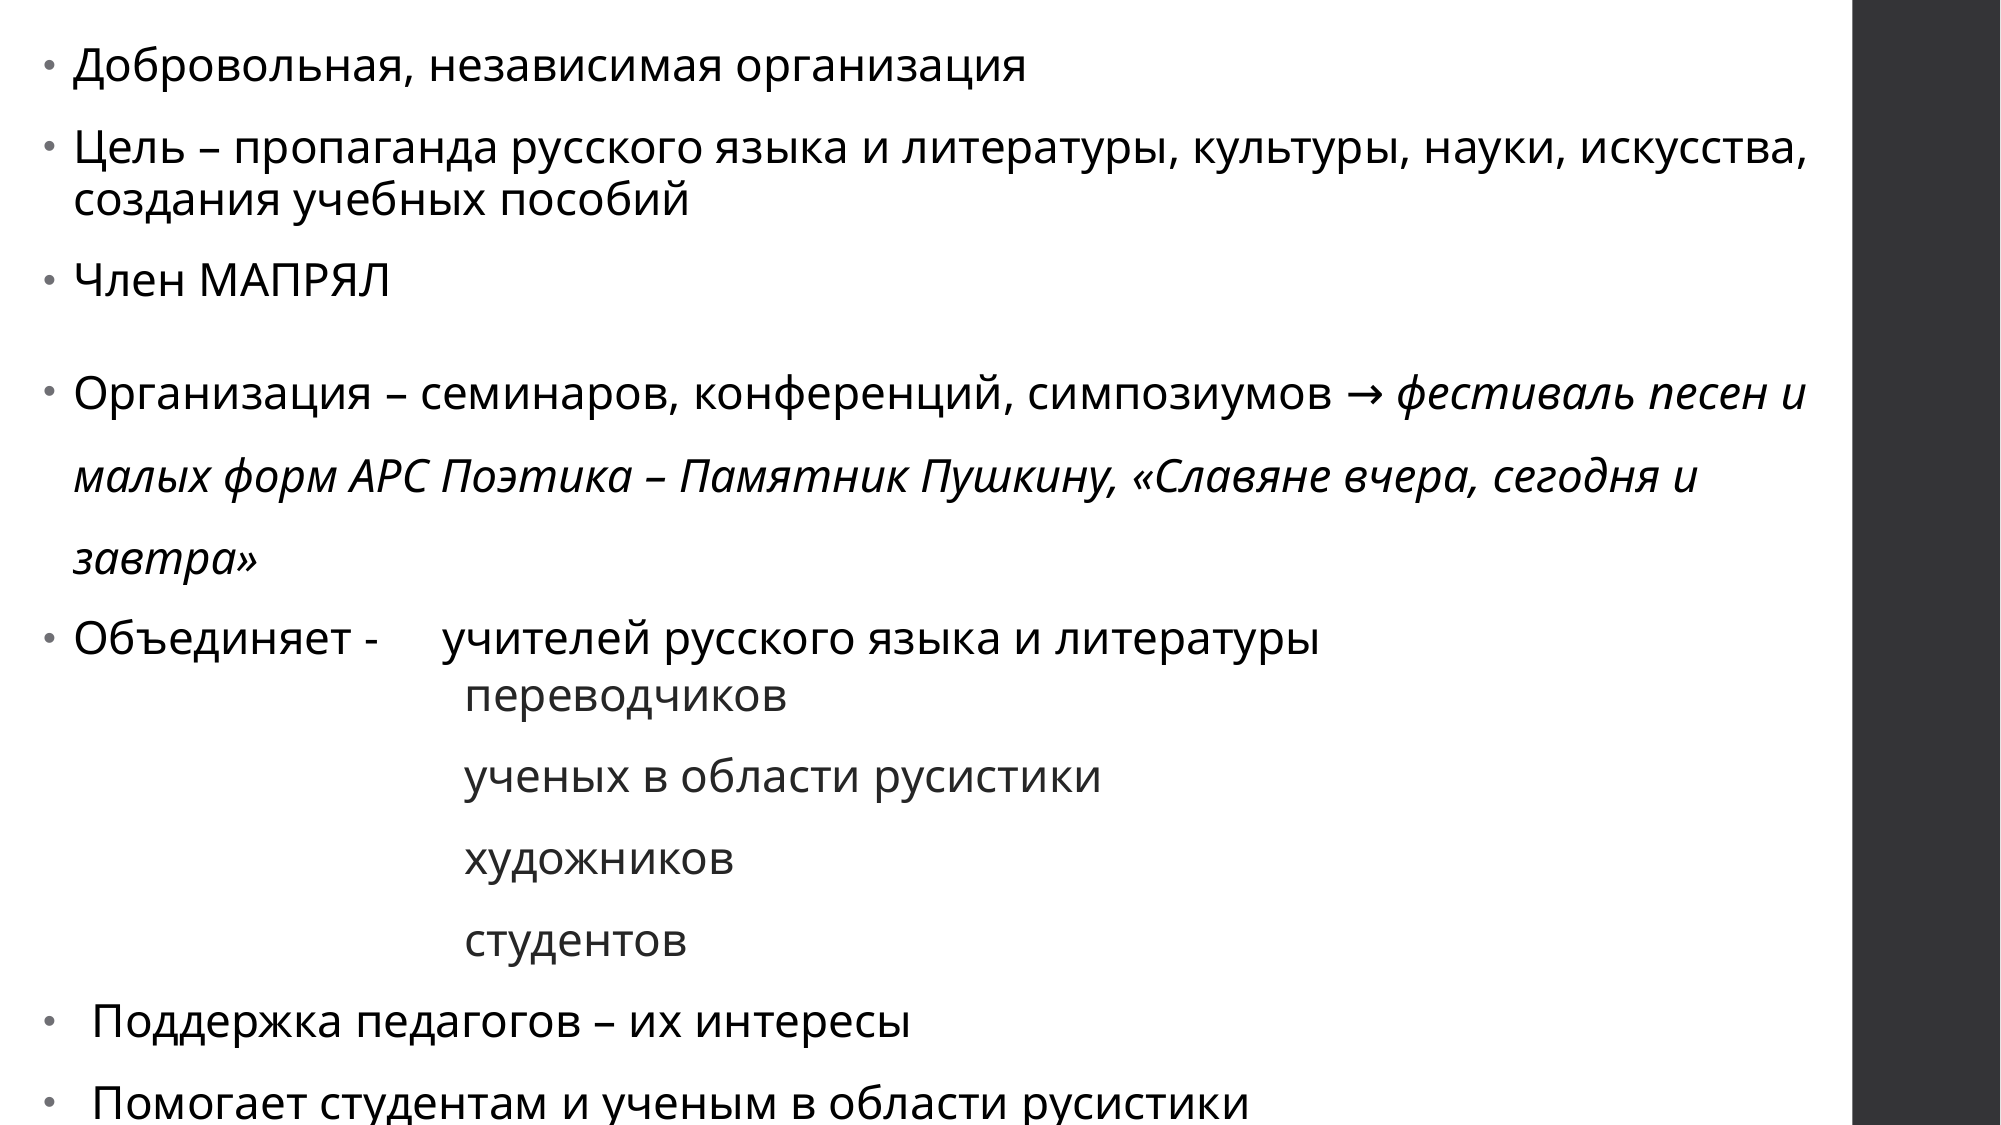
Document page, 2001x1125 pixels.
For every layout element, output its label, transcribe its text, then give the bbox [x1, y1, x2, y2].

list Добровольная, независимая организация Цель – пропаганда русского языка и литературы, культуры, науки, искусства, создания учебных пособий Член МАПРЯЛ Организация – семинаров, конференций, симпозиумов → фестиваль песен и малых форм АРС Поэтика – Памятник Пушкину, «Славяне вчера, сегодня и завтра» Объединяет - учителей русского языка и литературы переводчиков ученых в области русистики художников студентов Поддержка педагогов – их интересы Помогает студентам и ученым в области русистики Журнал – «Опера Славика» [28, 32, 1840, 1125]
